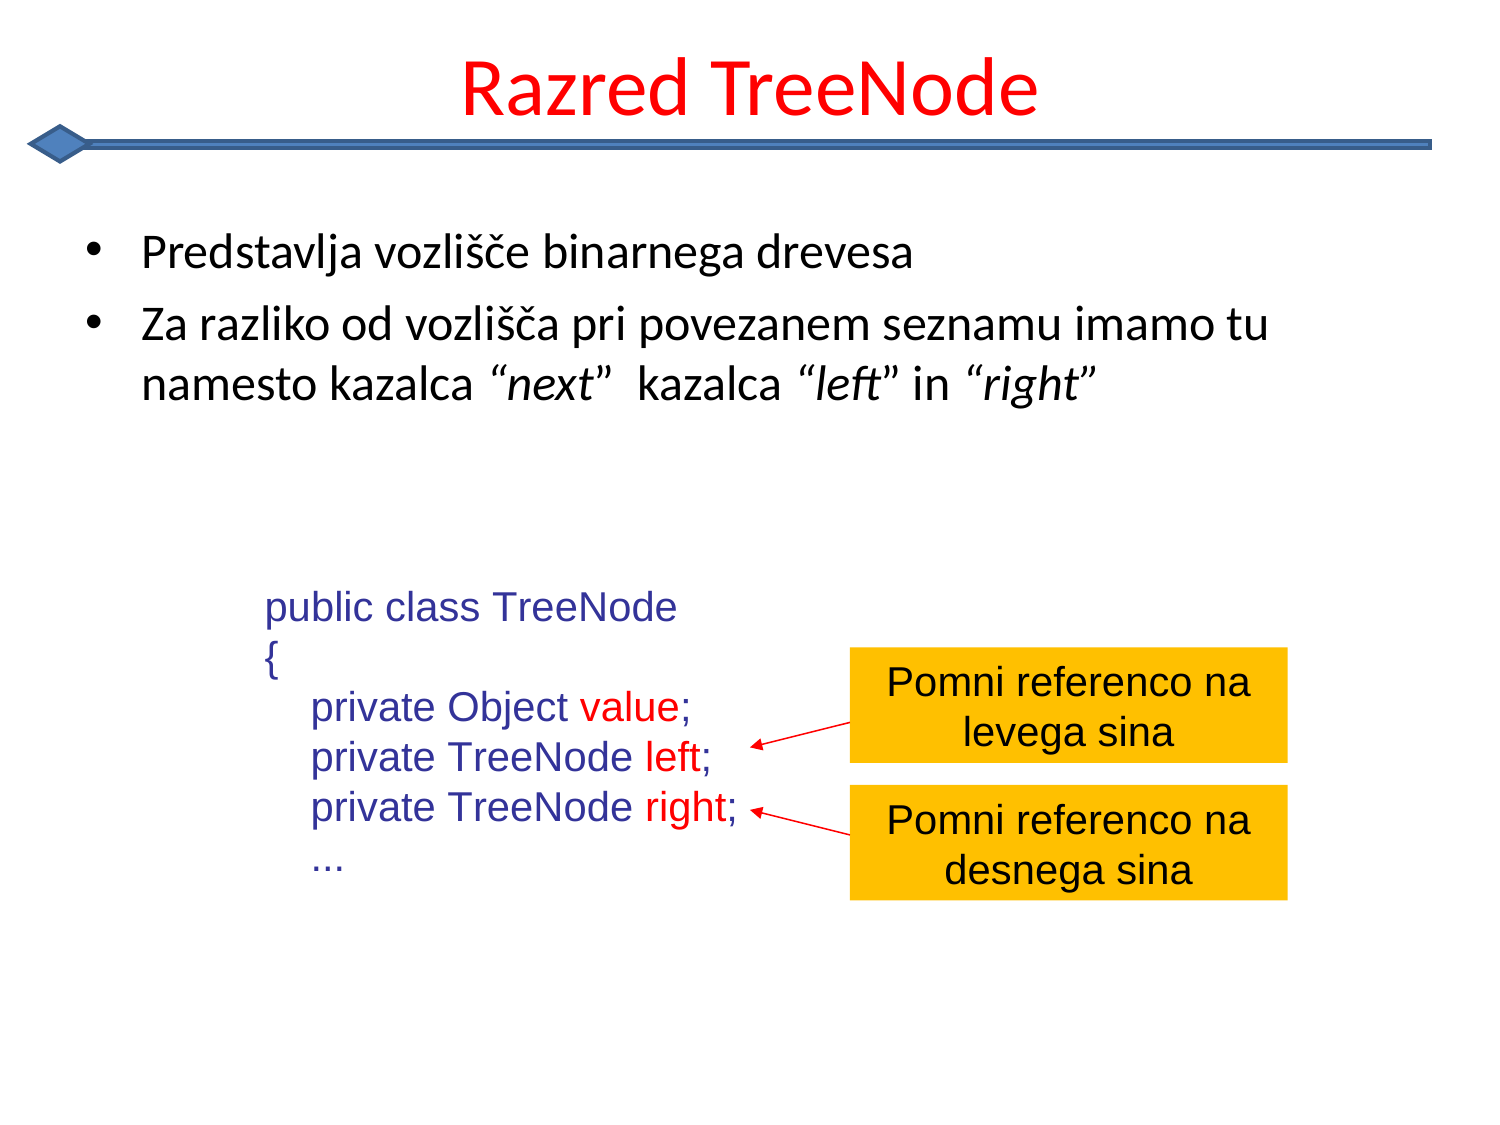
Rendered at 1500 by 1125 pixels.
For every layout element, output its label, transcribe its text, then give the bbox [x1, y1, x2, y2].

list Predstavlja vozlišče binarnega drevesa Za razliko od vozlišča pri povezanem seznamu imamo tu namesto kazalca “next” kazalca “left” in “right” [70, 210, 1421, 954]
text_box public class TreeNode { private Object value; private TreeNode left; private TreeNode right; ... [249, 572, 901, 939]
text_box Pomni referenco na levega sina [849, 647, 1288, 763]
title Razred TreeNode [75, 23, 1426, 141]
text_box Pomni referenco na desnega sina [849, 784, 1288, 901]
